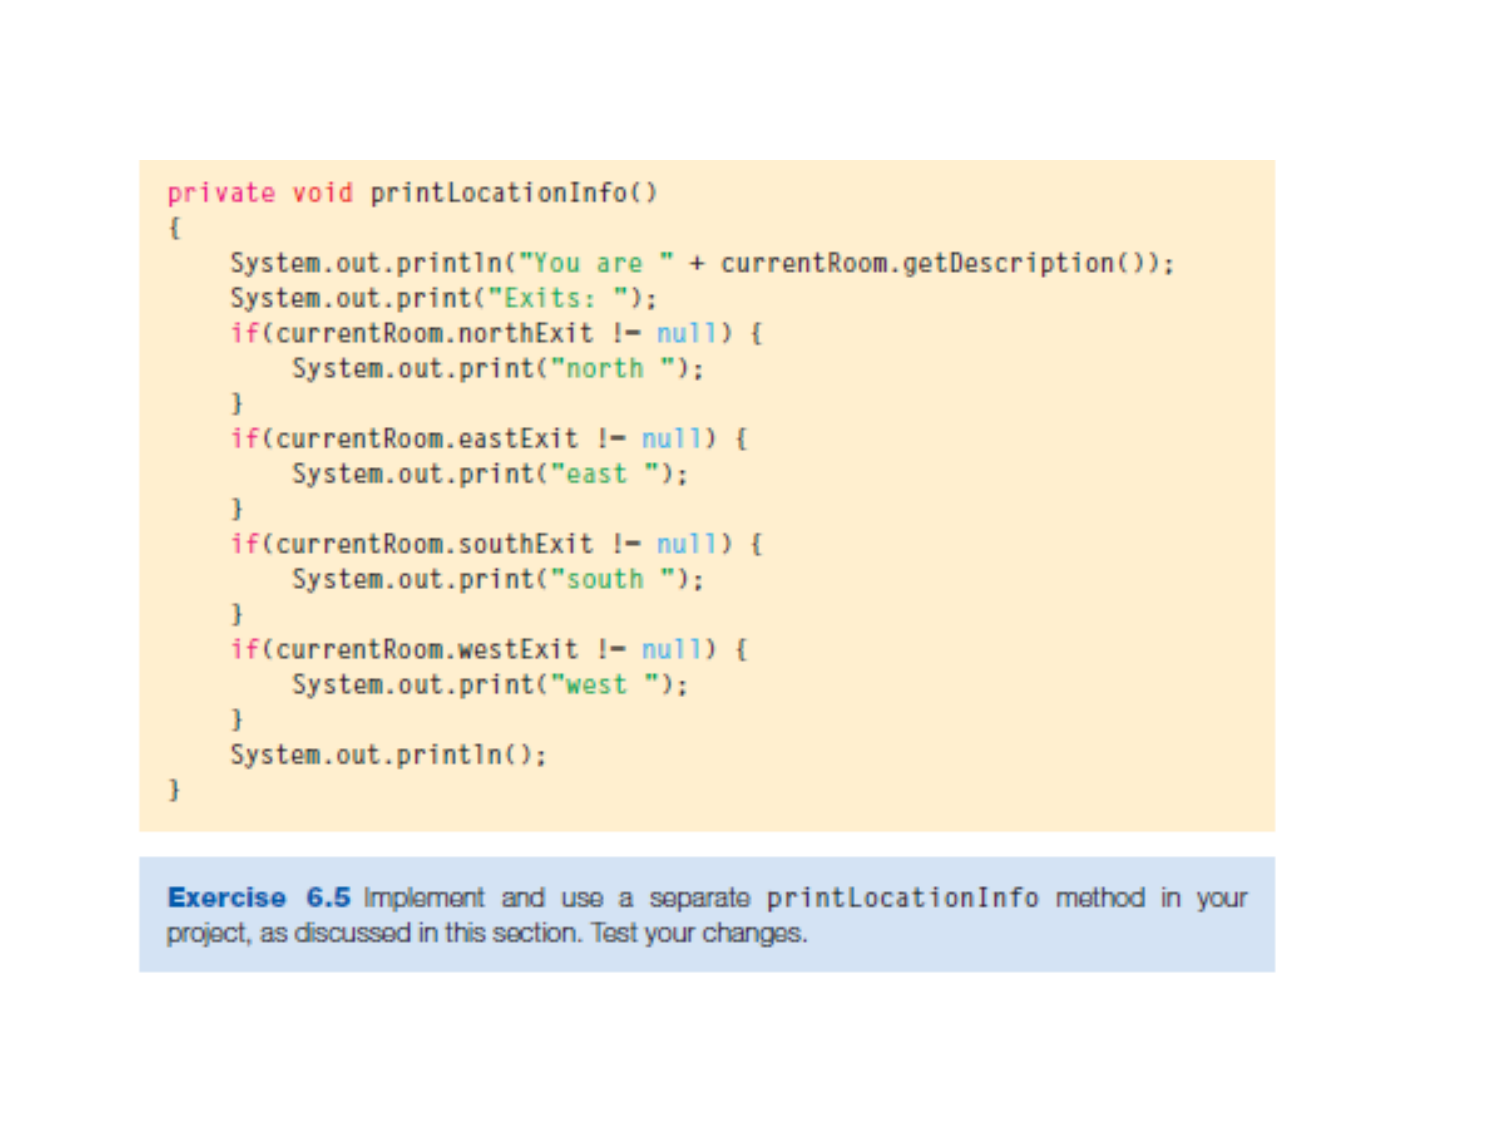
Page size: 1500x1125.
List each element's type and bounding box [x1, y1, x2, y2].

picture [100, 160, 1291, 988]
